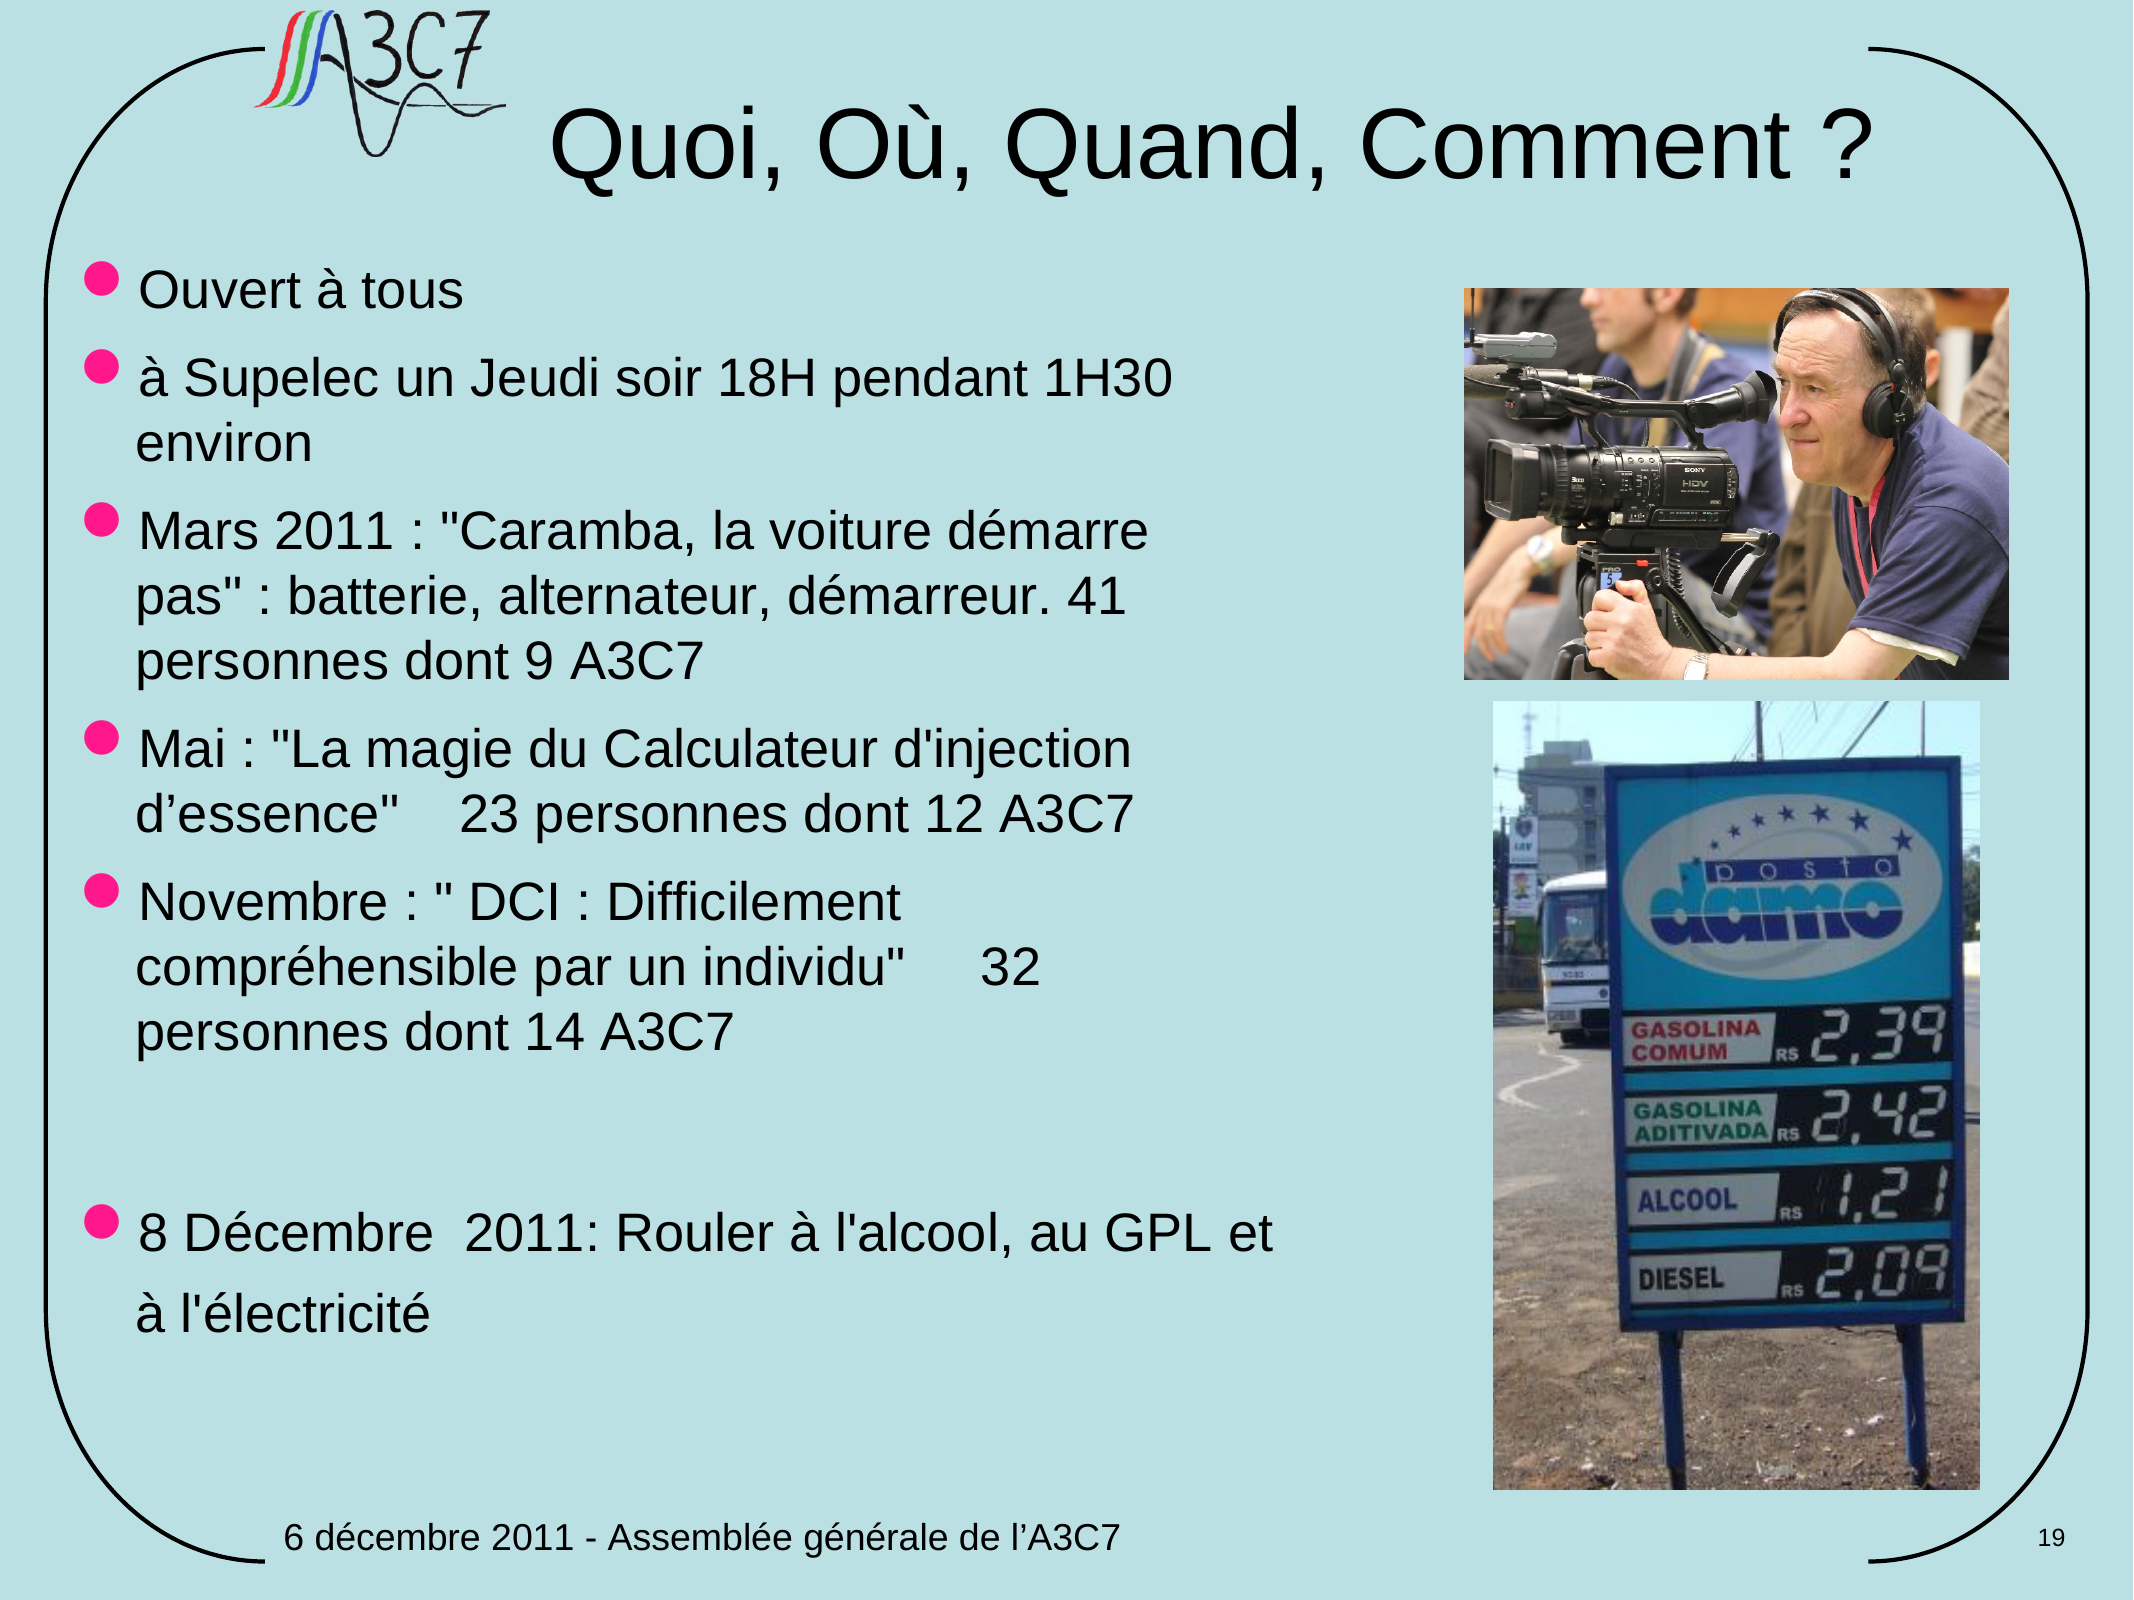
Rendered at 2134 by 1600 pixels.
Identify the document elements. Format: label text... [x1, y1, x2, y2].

picture [1464, 288, 2009, 680]
picture [1493, 701, 1980, 1490]
picture [253, 10, 506, 157]
title Quoi, Où, Quand, Comment ? [398, 70, 2036, 259]
list Ouvert à tous à Supelec un Jeudi soir 18H pendant 1H30 environ Mars 2011 : "Caramba, la voiture démarre pas" : batterie, alternateur, démarreur. 41 personnes dont 9 A3C7 Mai : "La magie du Calculateur d'injection d’essence" 23 personnes dont 12 A3C7 Novembre : " DCI : Difficilement compréhensible par un individu" 32 personnes dont 14 A3C7 8 Décembre 2011: Rouler à l'alcool, au GPL et à l'électricité [64, 245, 1319, 1600]
